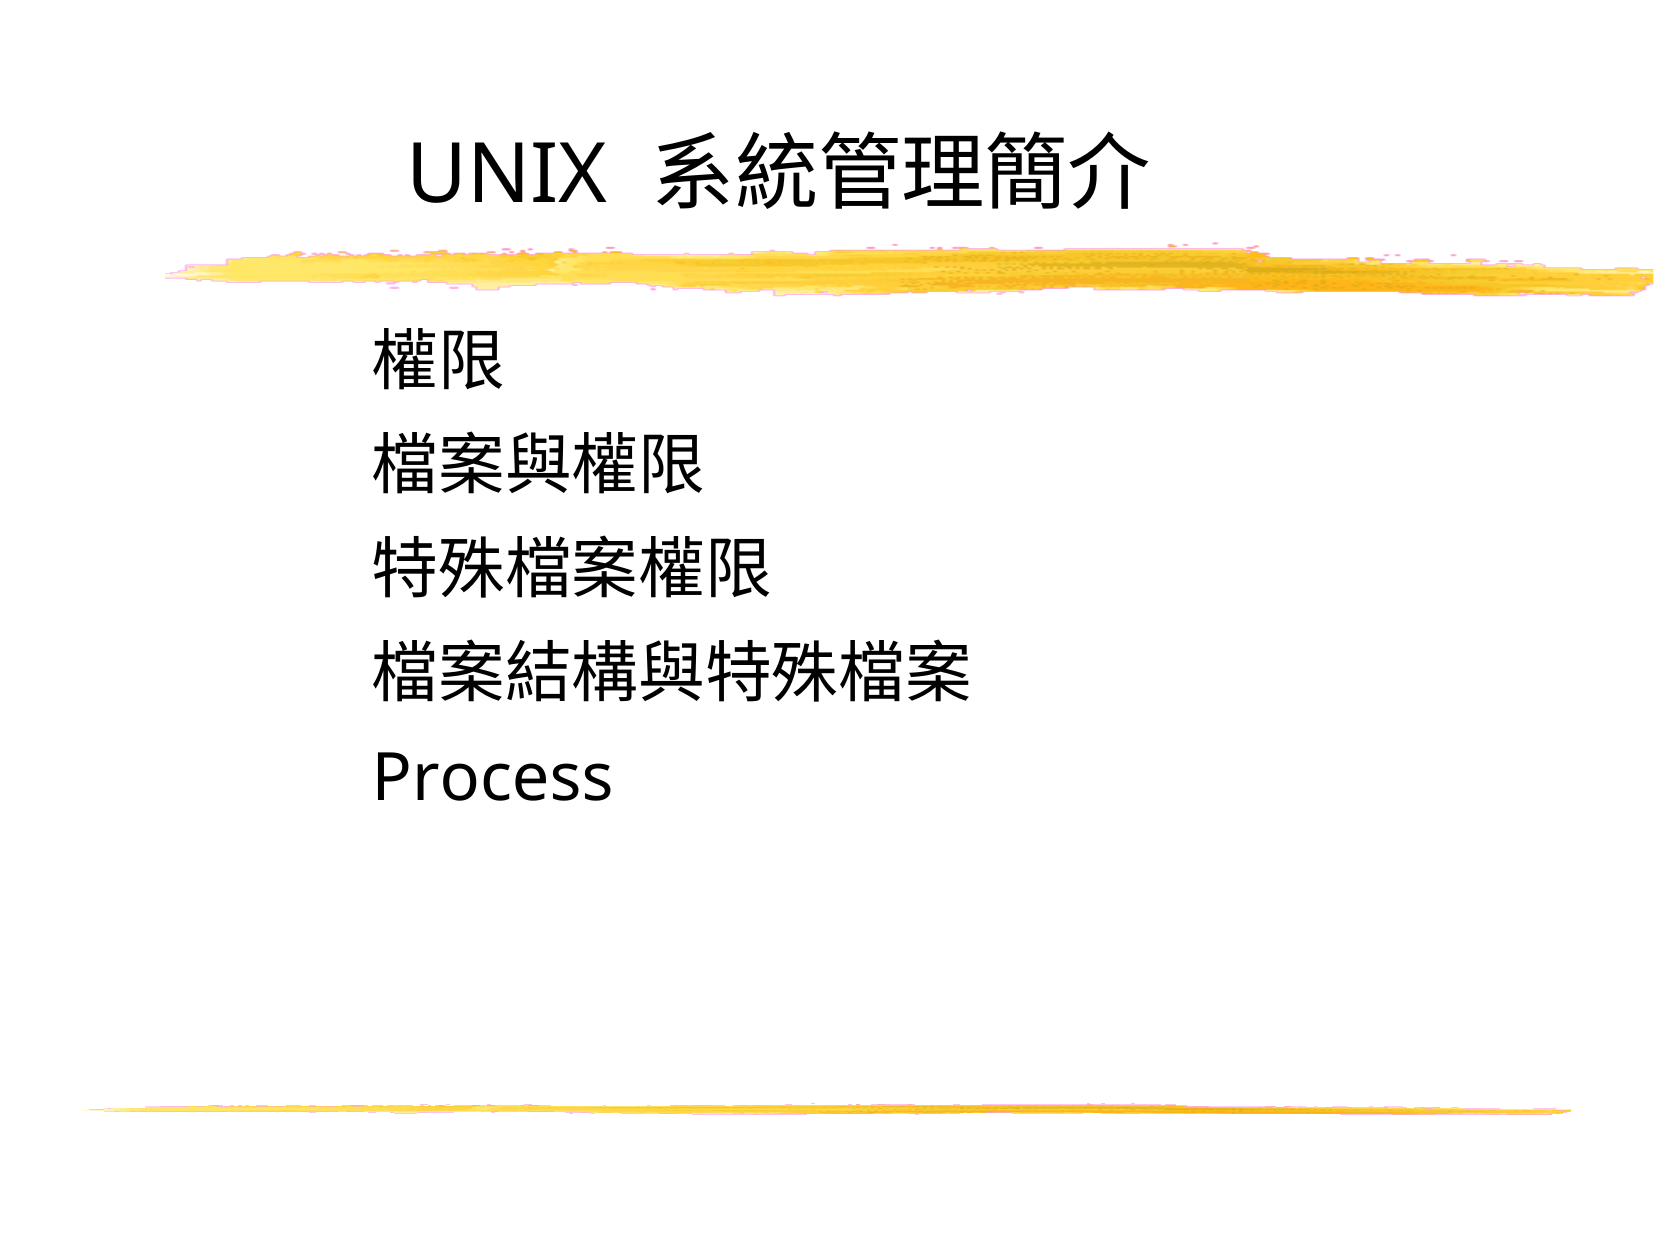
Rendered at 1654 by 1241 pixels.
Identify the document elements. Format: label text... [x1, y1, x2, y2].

title UNIX 系統管理簡介 [76, 12, 1482, 235]
picture [82, 1102, 1571, 1117]
list 權限 檔案與權限 特殊檔案權限 檔案結構與特殊檔案 Process [356, 307, 1507, 1068]
picture [165, 237, 1654, 308]
